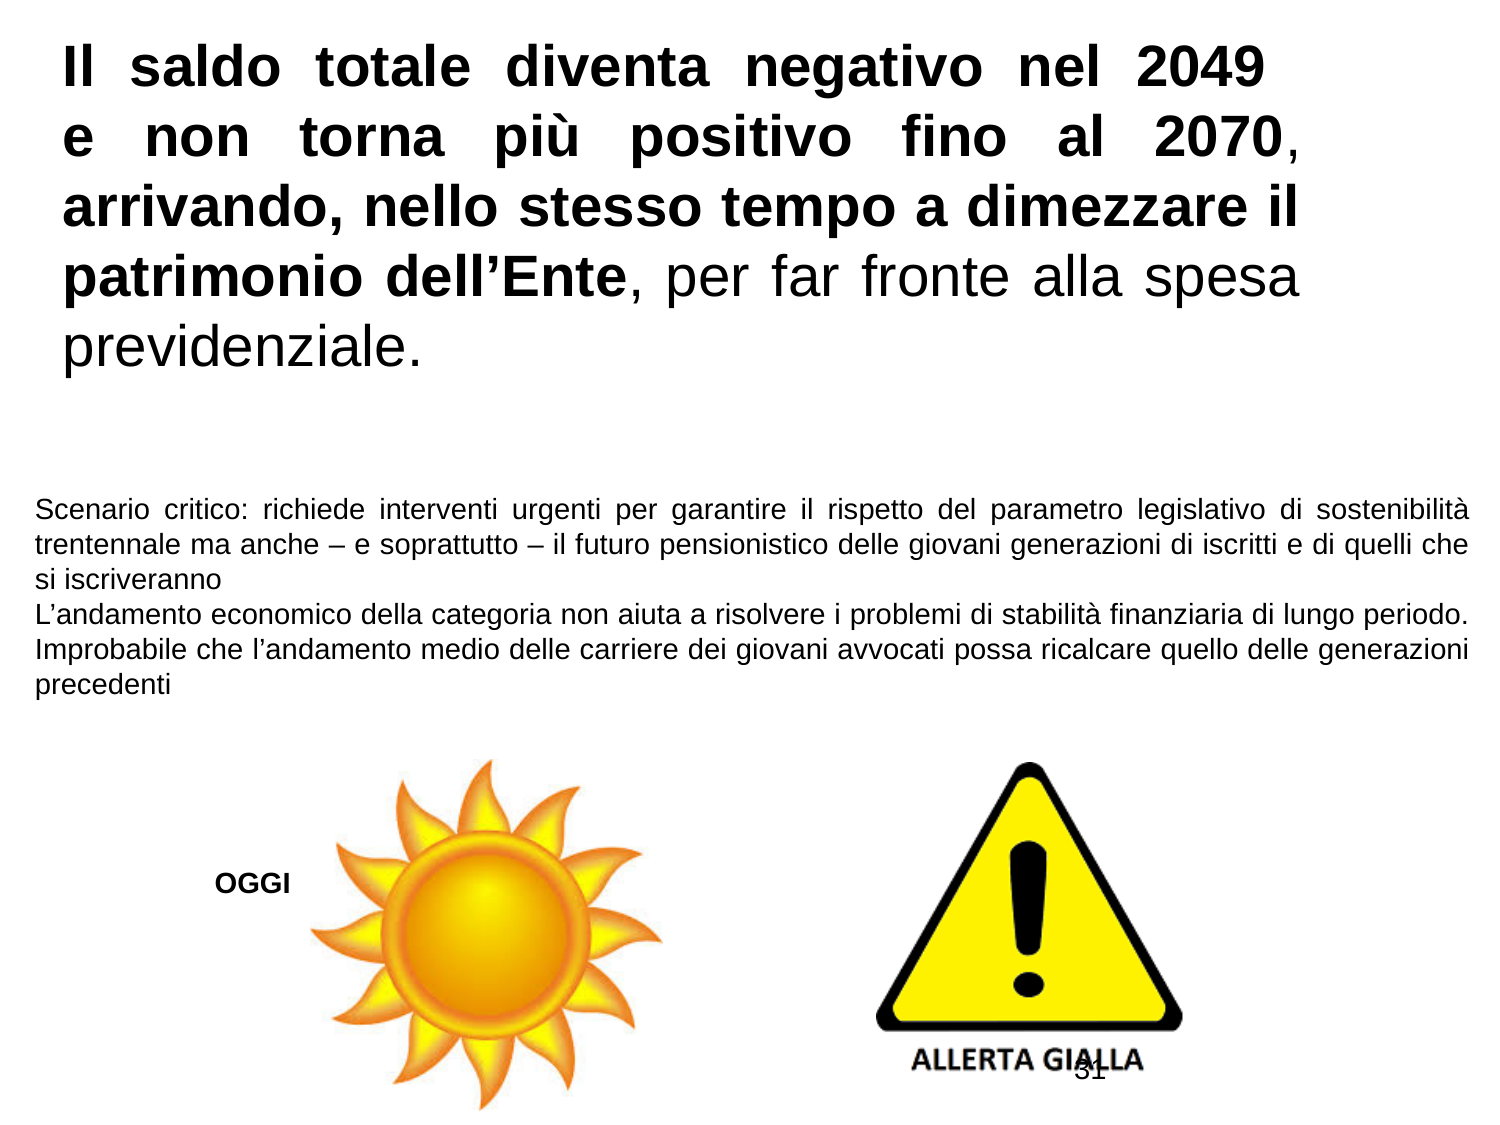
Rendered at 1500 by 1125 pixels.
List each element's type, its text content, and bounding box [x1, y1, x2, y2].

text_box OGGI [199, 859, 331, 907]
text_box [1059, 1042, 1397, 1103]
picture [876, 762, 1189, 1076]
picture [310, 759, 663, 1111]
subtitle Scenario critico: richiede interventi urgenti per garantire il rispetto del parametro legislativo di sostenibilità trentennale ma anche – e soprattutto – il futuro pensionistico delle giovani generazioni di iscritti e di quelli che si iscriveranno L’andamento economico della categoria non aiuta a risolvere i problemi di stabilità finanziaria di lungo periodo. Improbabile che l’andamento medio delle carriere dei giovani avvocati possa ricalcare quello delle generazioni precedenti [19, 377, 1489, 1111]
title Il saldo totale diventa negativo nel 2049 e non torna più positivo fino al 2070, arrivando, nello stesso tempo a dimezzare il patrimonio dell’Ente, per far fronte alla spesa previdenziale. [48, 20, 1458, 290]
